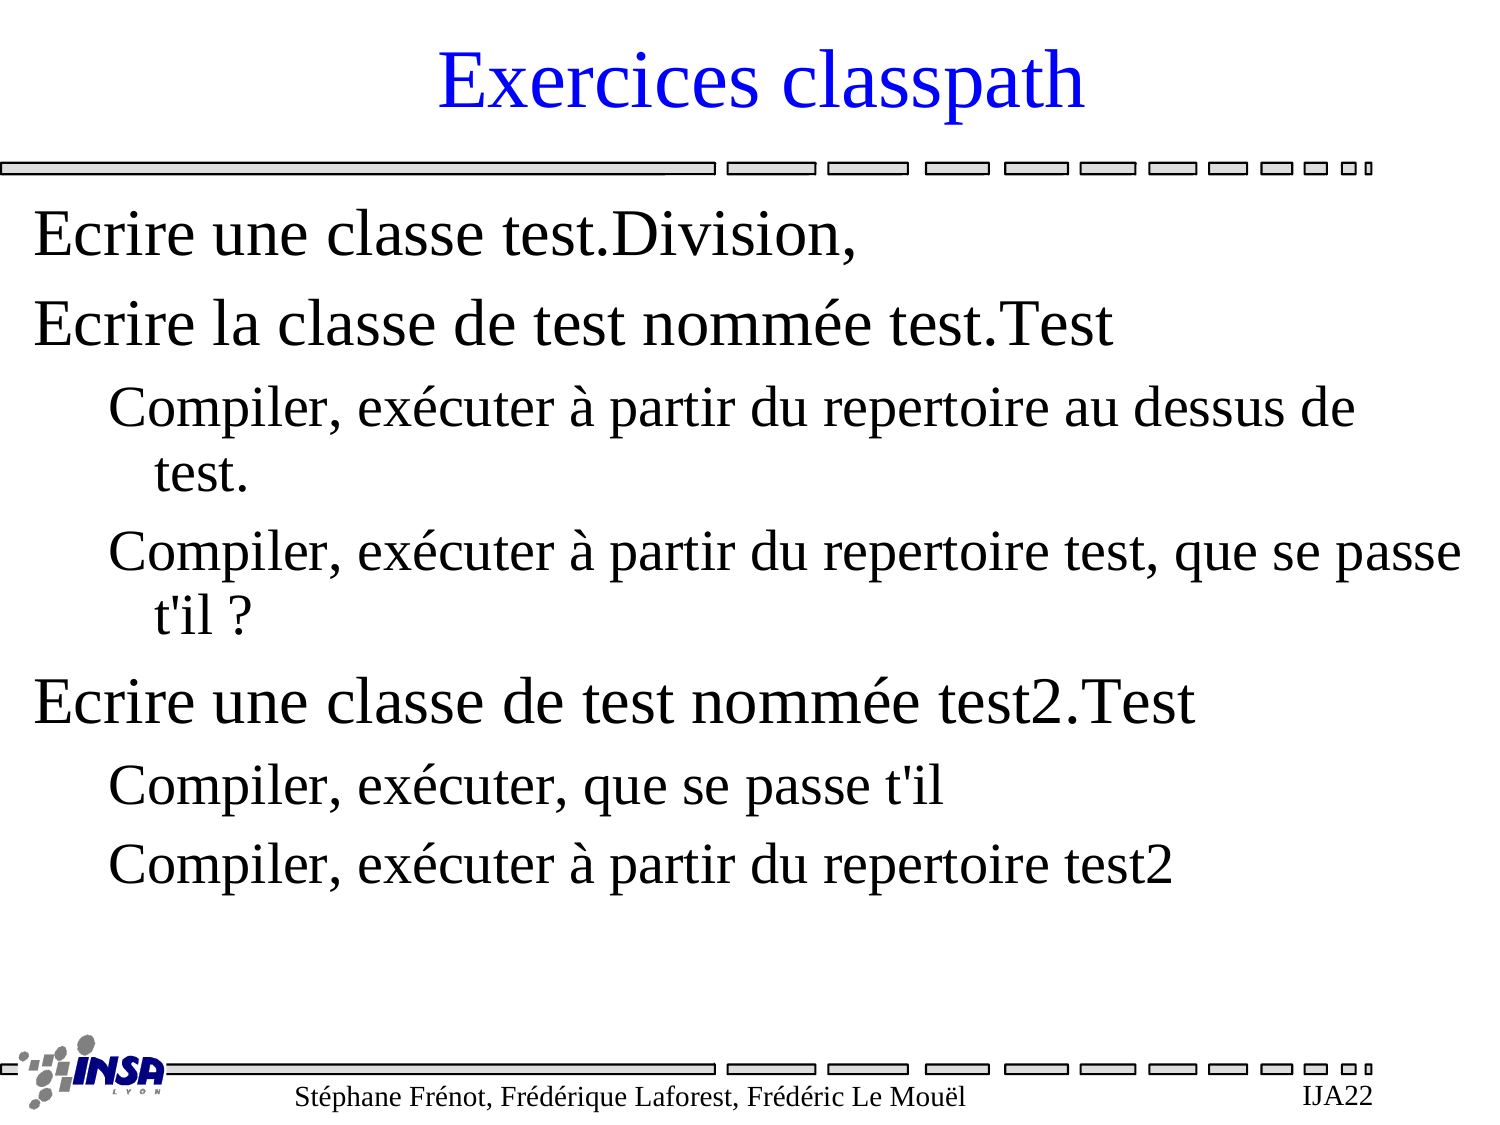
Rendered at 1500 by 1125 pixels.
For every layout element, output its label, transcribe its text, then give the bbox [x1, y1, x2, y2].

list Ecrire une classe test.Division, Ecrire la classe de test nommée test.Test Compiler, exécuter à partir du repertoire au dessus de test. Compiler, exécuter à partir du repertoire test, que se passe t'il ? Ecrire une classe de test nommée test2.Test Compiler, exécuter, que se passe t'il Compiler, exécuter à partir du repertoire test2 [18, 192, 1481, 1018]
title Exercices classpath [125, 0, 1401, 163]
